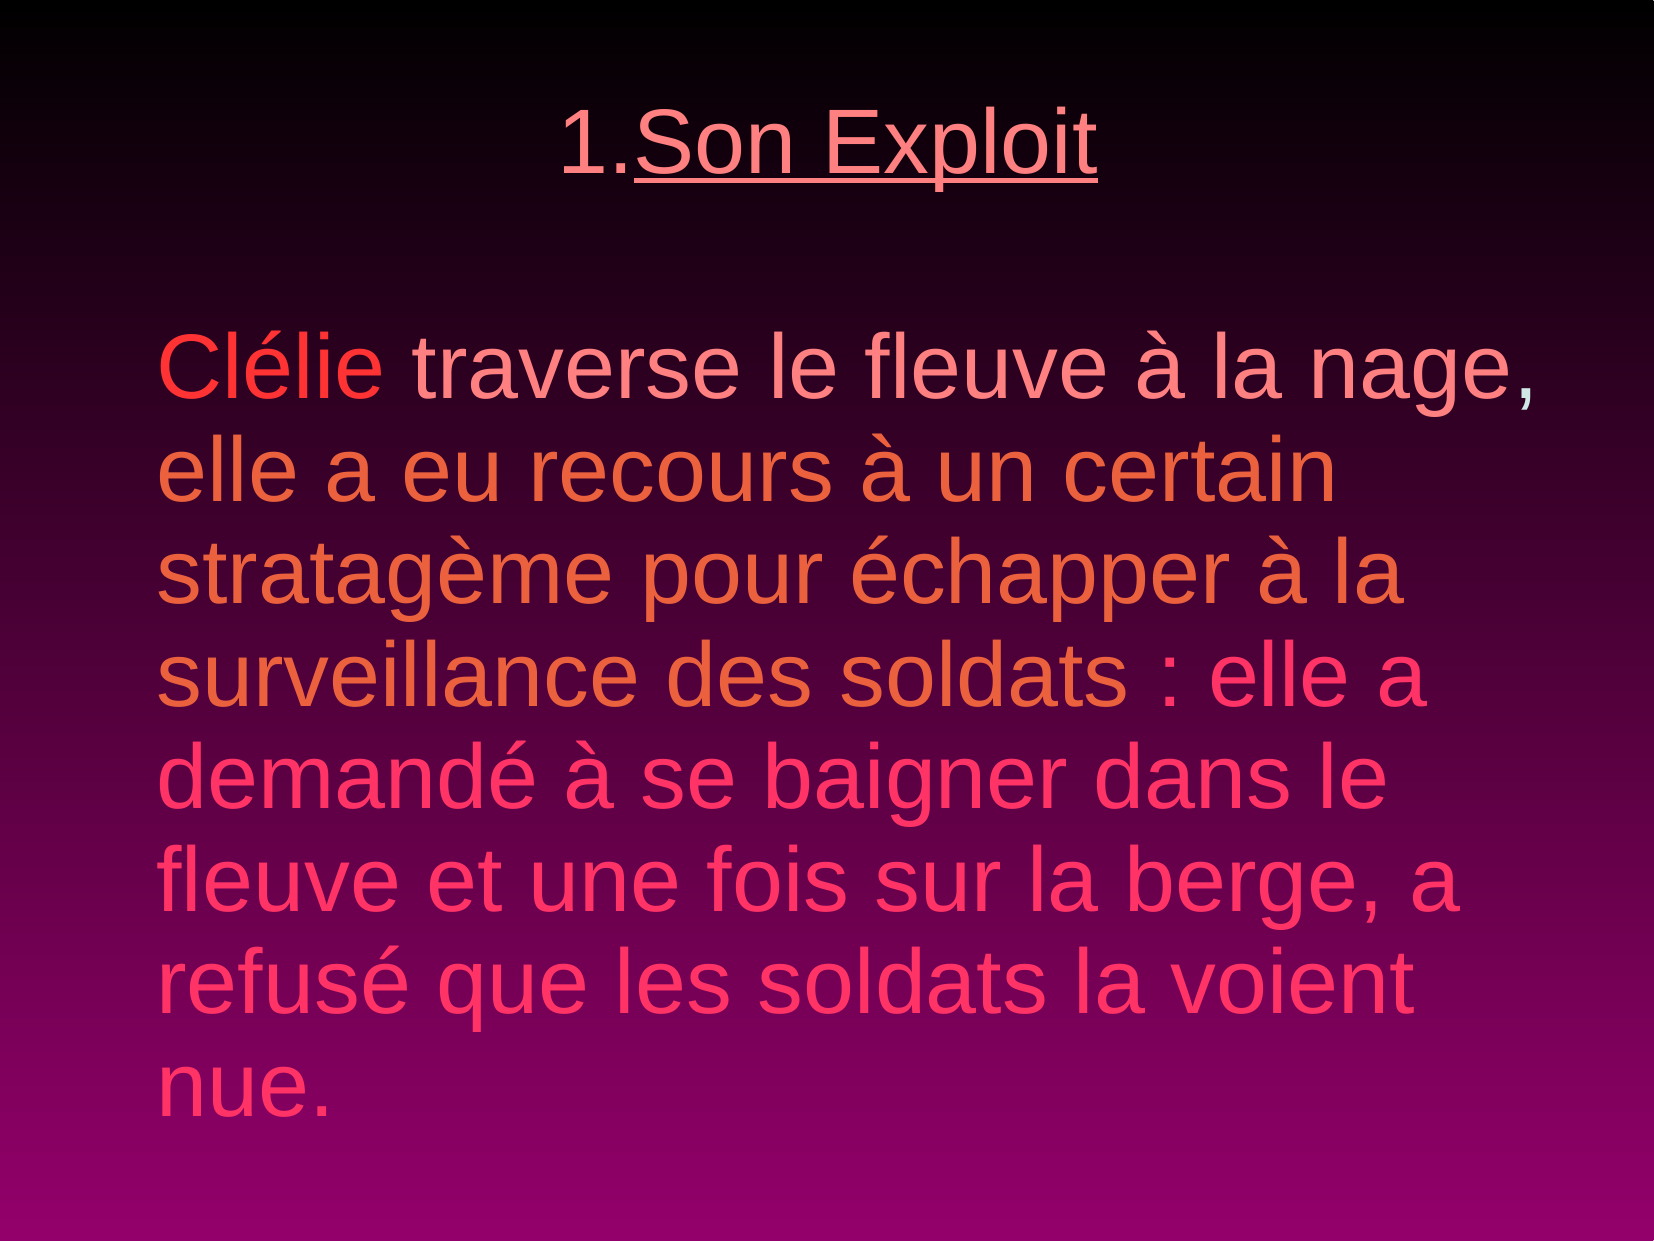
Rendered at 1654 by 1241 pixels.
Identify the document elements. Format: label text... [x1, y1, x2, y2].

text_box Clélie traverse le fleuve à la nage, elle a eu recours à un certain stratagème pour échapper à la surveillance des soldats : elle a demandé à se baigner dans le fleuve et une fois sur la berge, a refusé que les soldats la voient nue. [35, 248, 1565, 1241]
text_box 1.Son Exploit [389, 82, 1252, 201]
